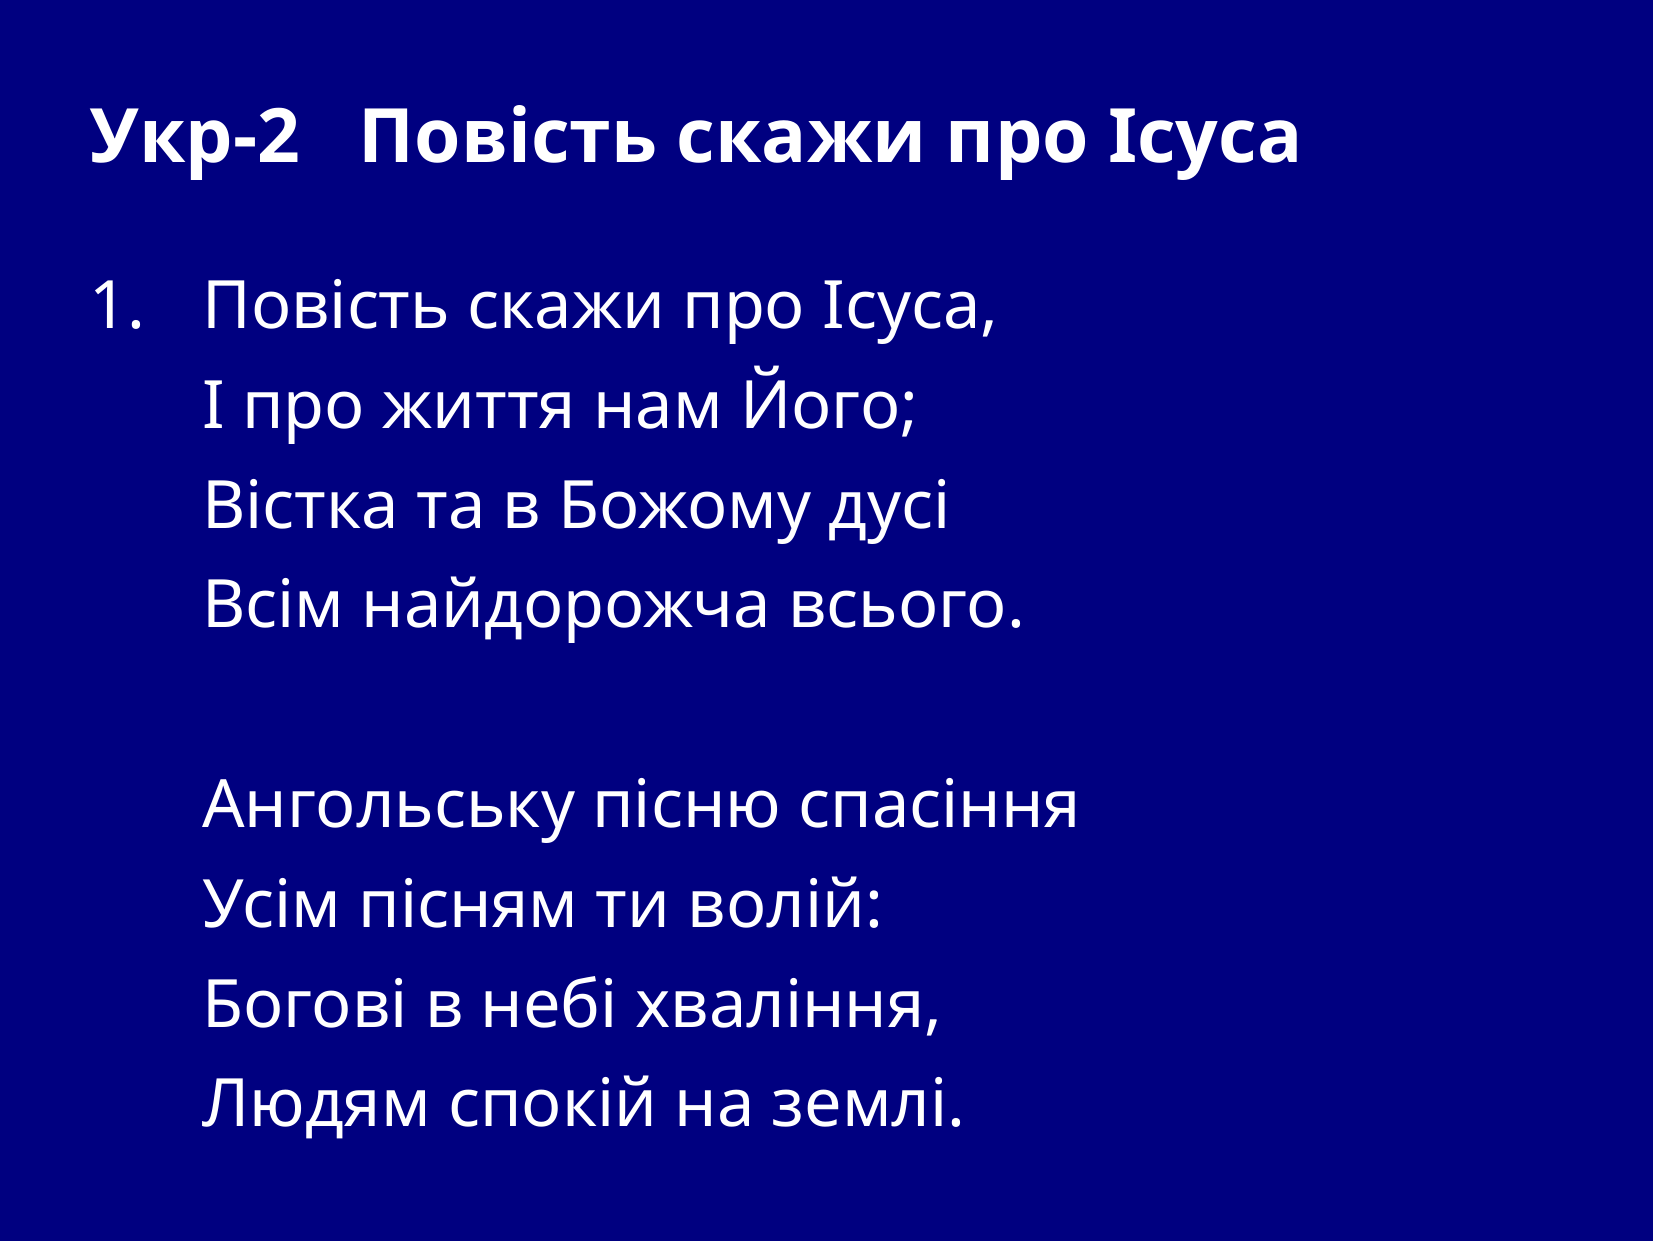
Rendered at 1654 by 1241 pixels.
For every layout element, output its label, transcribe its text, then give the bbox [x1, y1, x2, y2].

text_box 1. Повість скажи про Ісуса, І про життя нам Його; Вістка та в Божому дусі Всім найдорожча всього. Ангольську пісню спасіння Усім пісням ти волій: Богові в небі хваління, Людям спокій на землі. [75, 188, 1576, 1163]
text_box Укр-2 Повість скажи про Ісуса [75, 75, 1576, 188]
